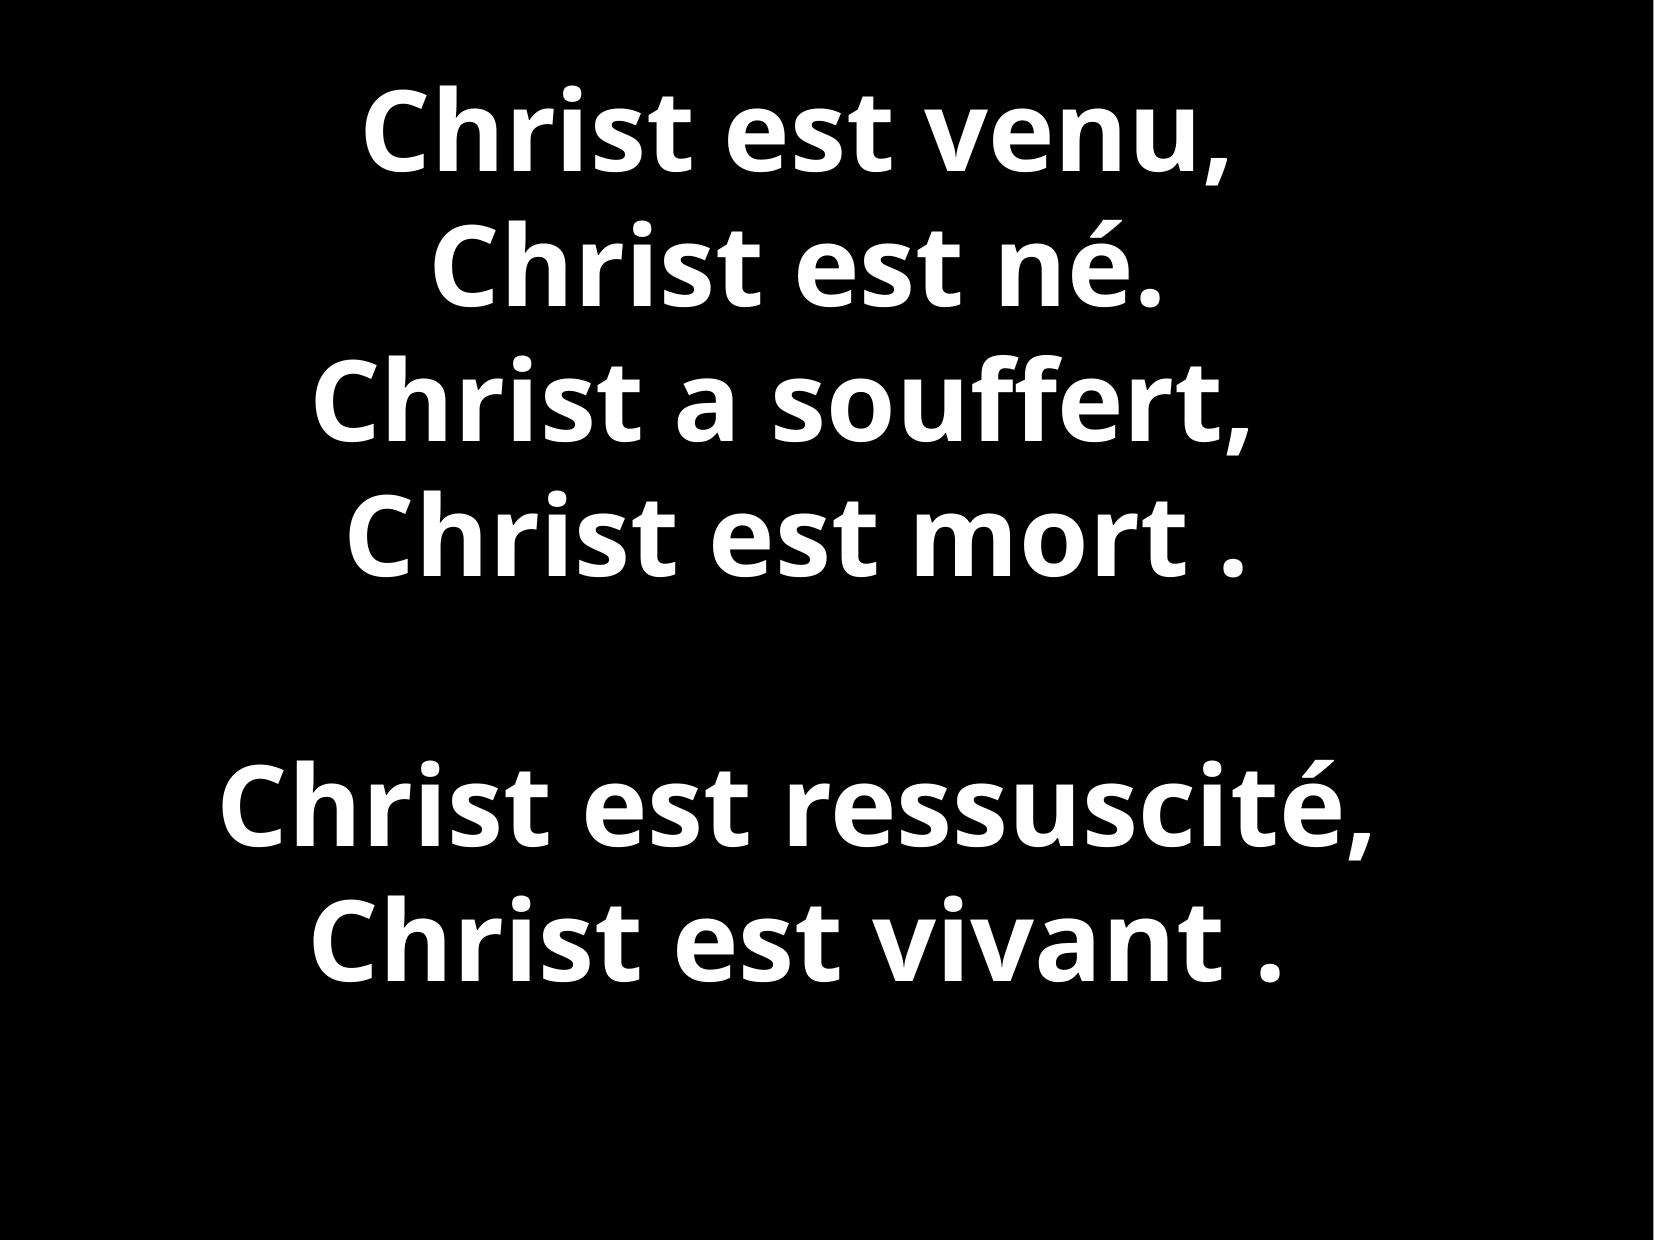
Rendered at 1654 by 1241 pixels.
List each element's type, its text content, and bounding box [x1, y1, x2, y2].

text_box Christ est venu, Christ est né. Christ a souffert, Christ est mort . Christ est ressuscité, Christ est vivant . [88, 88, 1507, 975]
